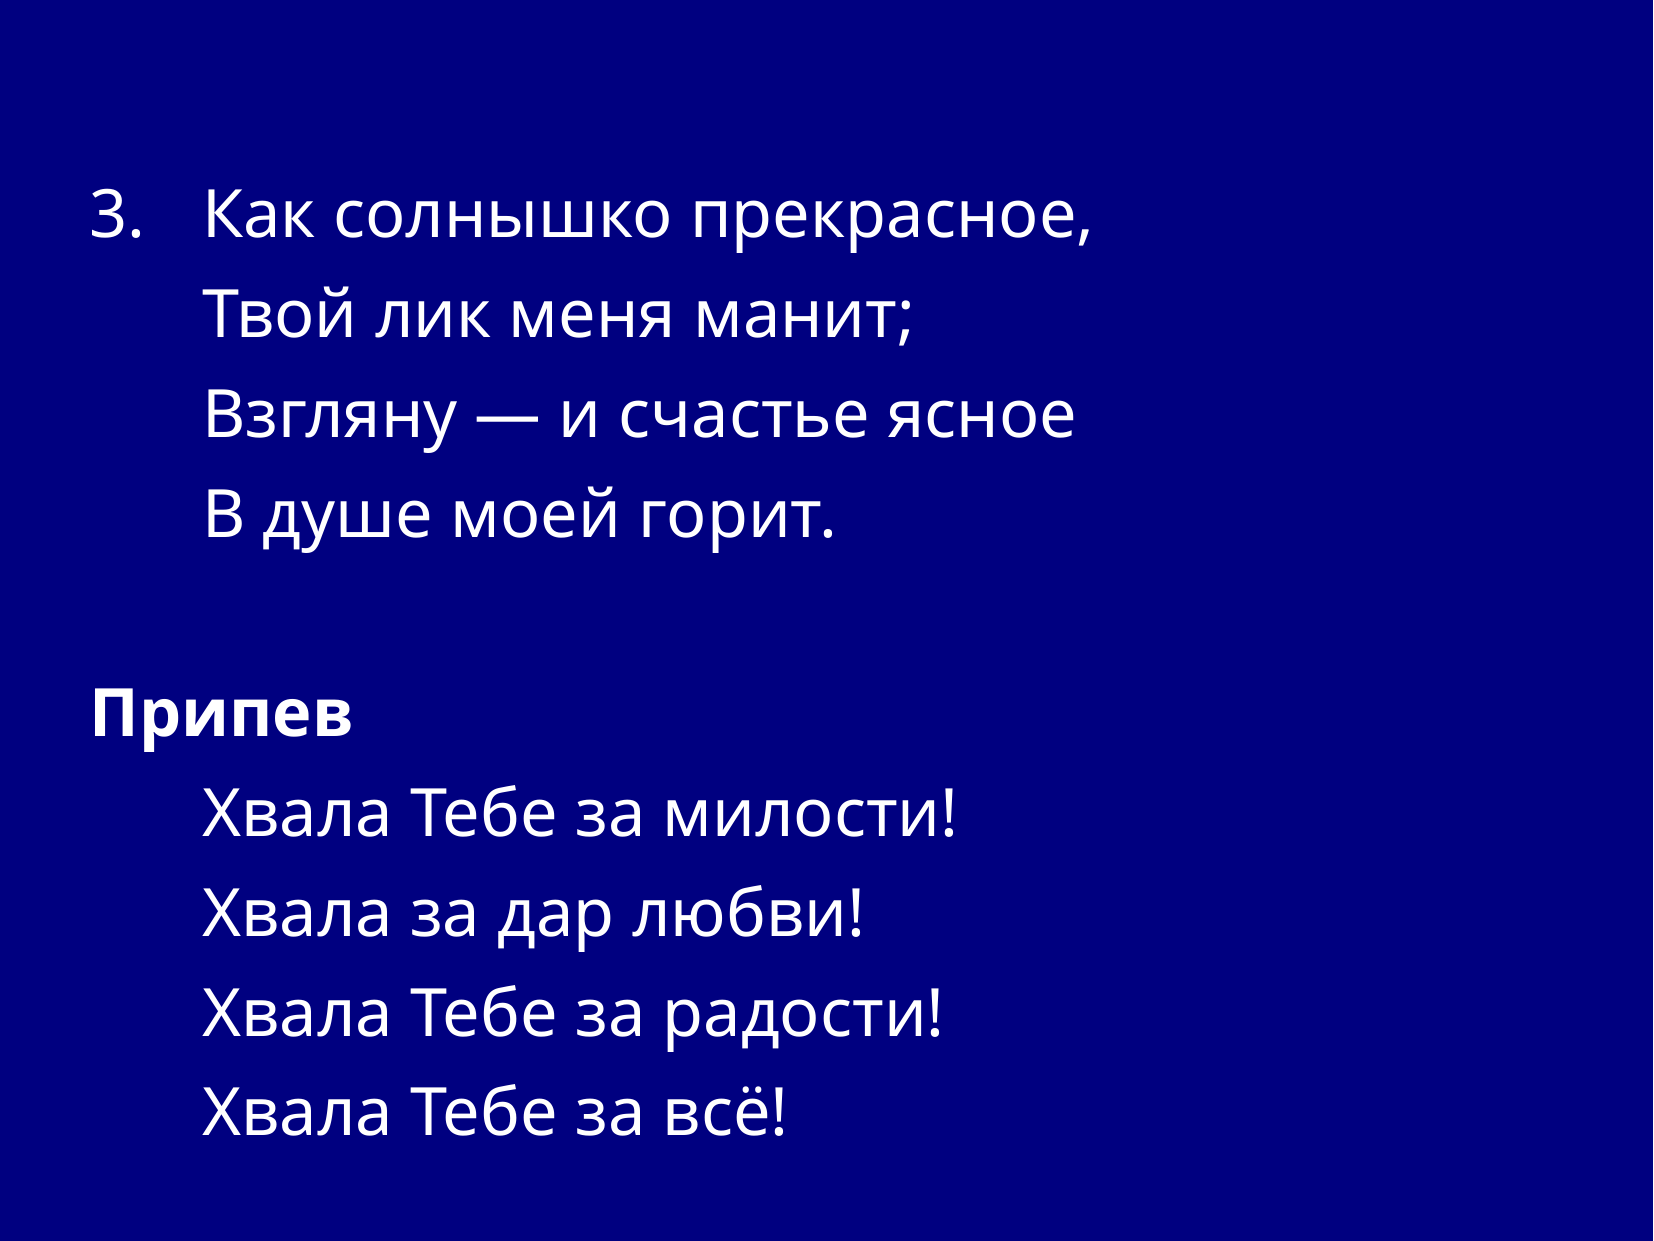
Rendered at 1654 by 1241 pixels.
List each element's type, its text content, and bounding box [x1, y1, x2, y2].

text_box 3. Как солнышко прекрасное, Твой лик меня манит; Взгляну — и счастье ясное В душе моей горит. Припев Хвала Тебе за милости! Хвала за дар любви! Хвала Тебе за радости! Хвала Тебе за всё! [75, 150, 1576, 1163]
